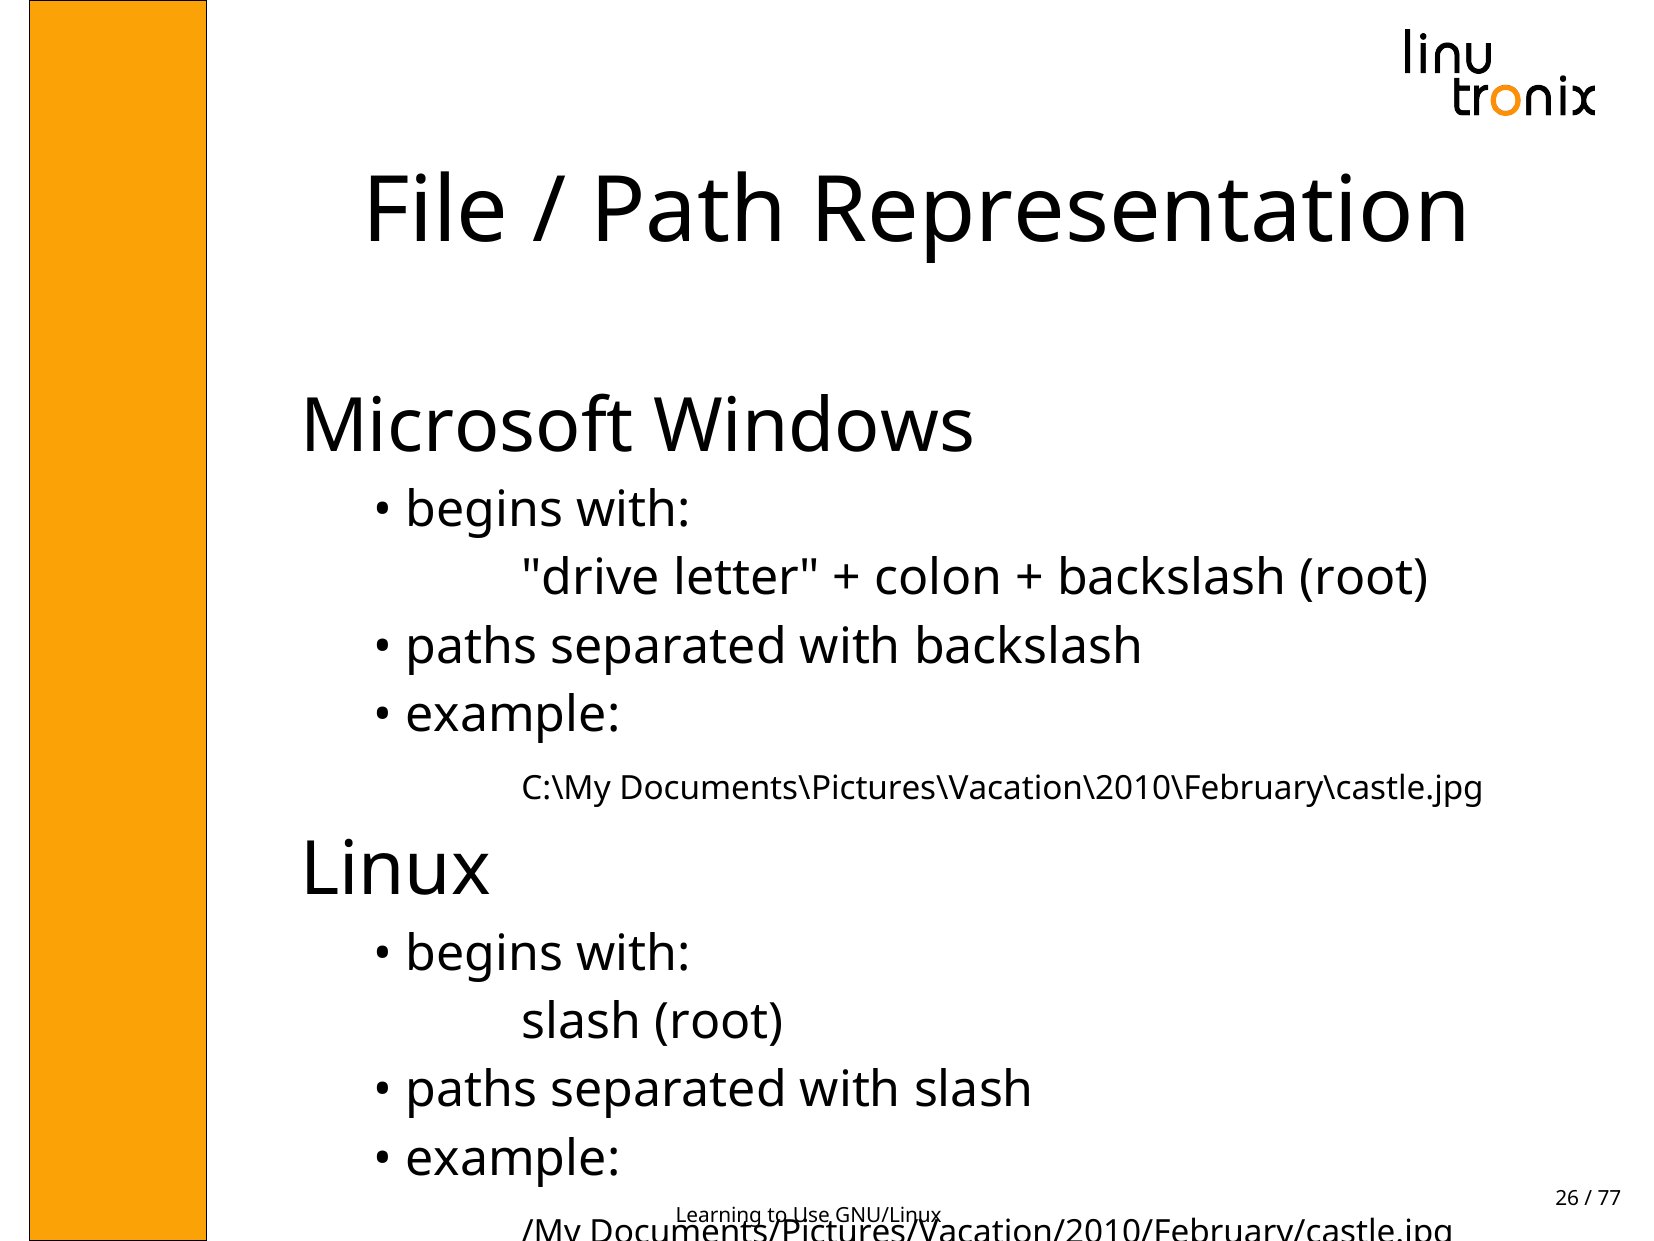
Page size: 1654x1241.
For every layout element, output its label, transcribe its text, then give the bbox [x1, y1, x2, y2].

picture [1405, 29, 1595, 116]
text_box File / Path Representation [362, 143, 1534, 263]
text_box Microsoft Windows • begins with: "drive letter" + colon + backslash (root) • paths separated with backslash • example: C:\My Documents\Pictures\Vacation\2010\February\castle.jpg Linux • begins with: slash (root) • paths separated with slash • example: /My Documents/Pictures/Vacation/2010/February/castle.jpg [300, 370, 1540, 1128]
